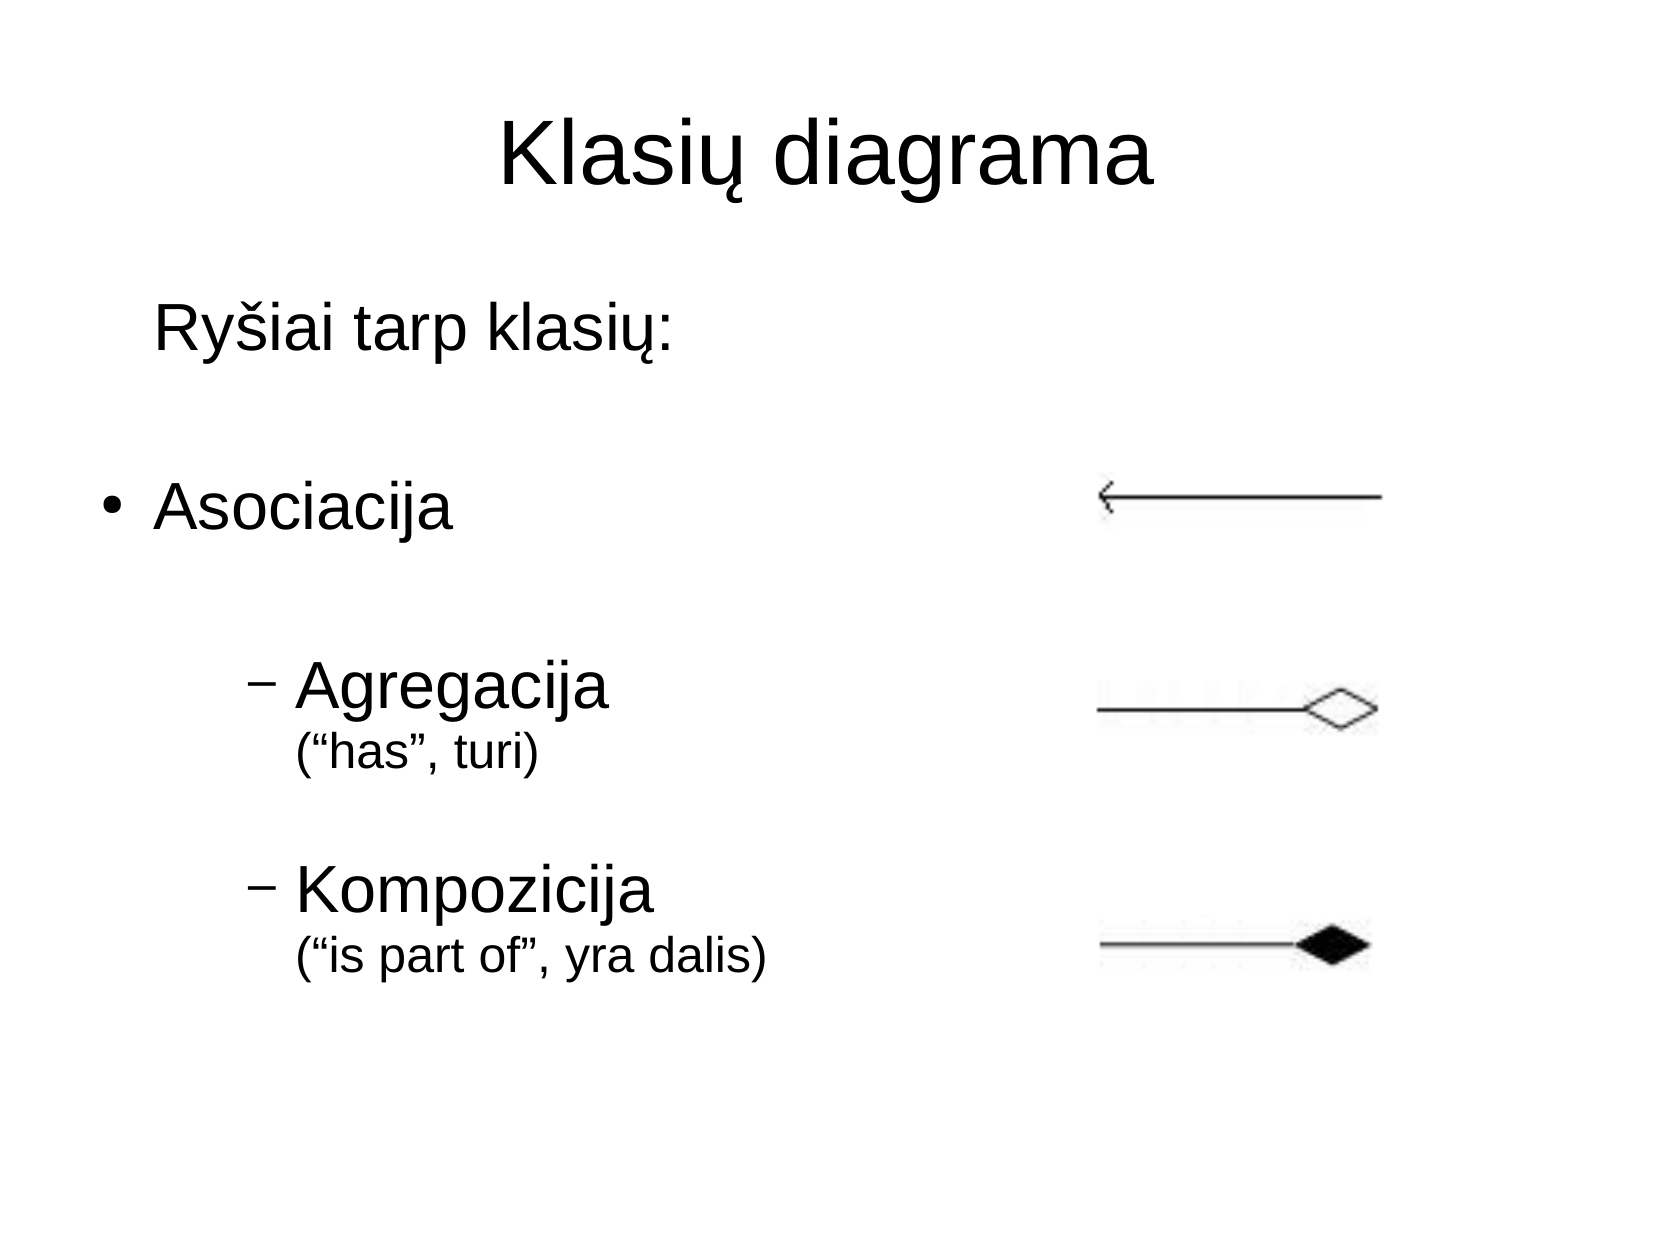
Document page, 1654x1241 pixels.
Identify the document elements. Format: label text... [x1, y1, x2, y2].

picture [1092, 915, 1388, 975]
title Klasių diagrama [82, 49, 1571, 257]
picture [1092, 680, 1388, 739]
list Ryšiai tarp klasių: Asociacija Agregacija (“has”, turi) Kompozicija (“is part of”, yra dalis) [82, 290, 827, 1094]
picture [1062, 472, 1418, 532]
